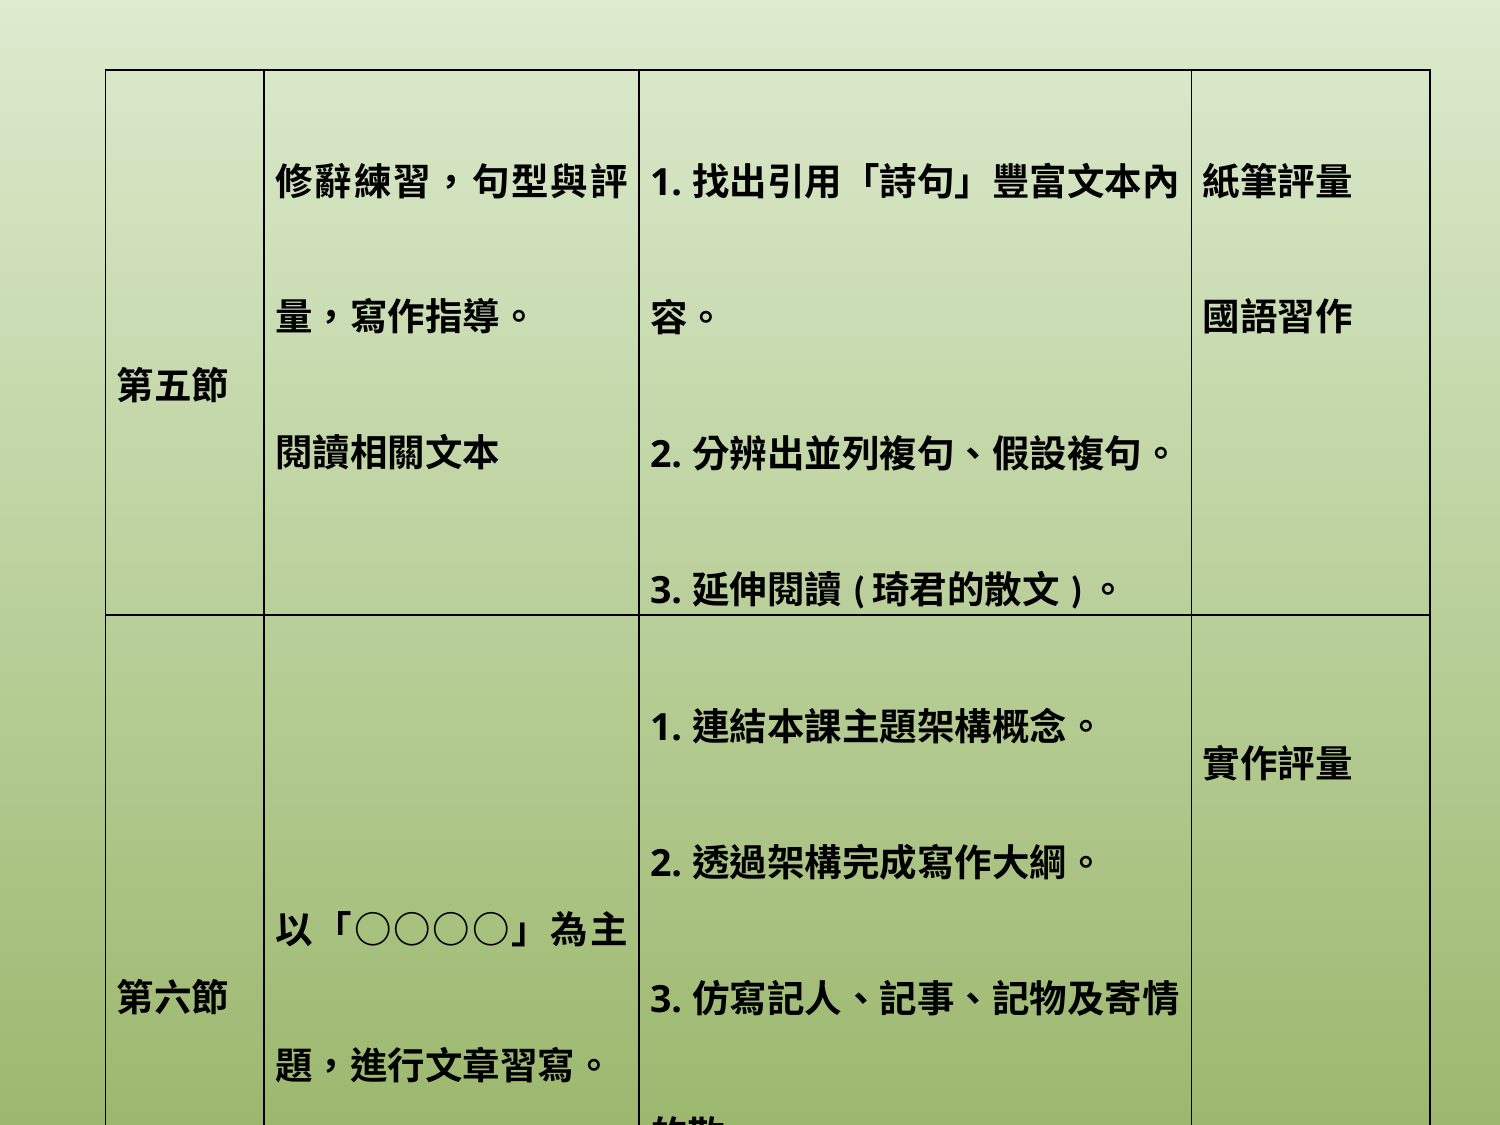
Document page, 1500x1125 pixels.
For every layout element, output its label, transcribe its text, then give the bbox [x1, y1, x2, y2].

table_cell 第六節 [106, 616, 263, 1125]
table_header 第五節 [106, 71, 263, 614]
table_header 紙筆評量 國語習作 [1192, 71, 1429, 614]
table_cell 1.連結本課主題架構概念。 2.透過架構完成寫作大綱。 3.仿寫記人、記事、記物及寄情的散 文(記敘文)。 [640, 616, 1191, 1125]
table_cell 以「○○○○」為主題，進行文章習寫。 [265, 616, 638, 1125]
table_cell 實作評量 [1192, 616, 1429, 1125]
table_header 修辭練習，句型與評量，寫作指導。 閱讀相關文本 [265, 71, 638, 614]
table_header 1.找出引用「詩句」豐富文本內容。 2.分辨出並列複句、假設複句。 3.延伸閱讀(琦君的散文)。 [640, 71, 1191, 614]
